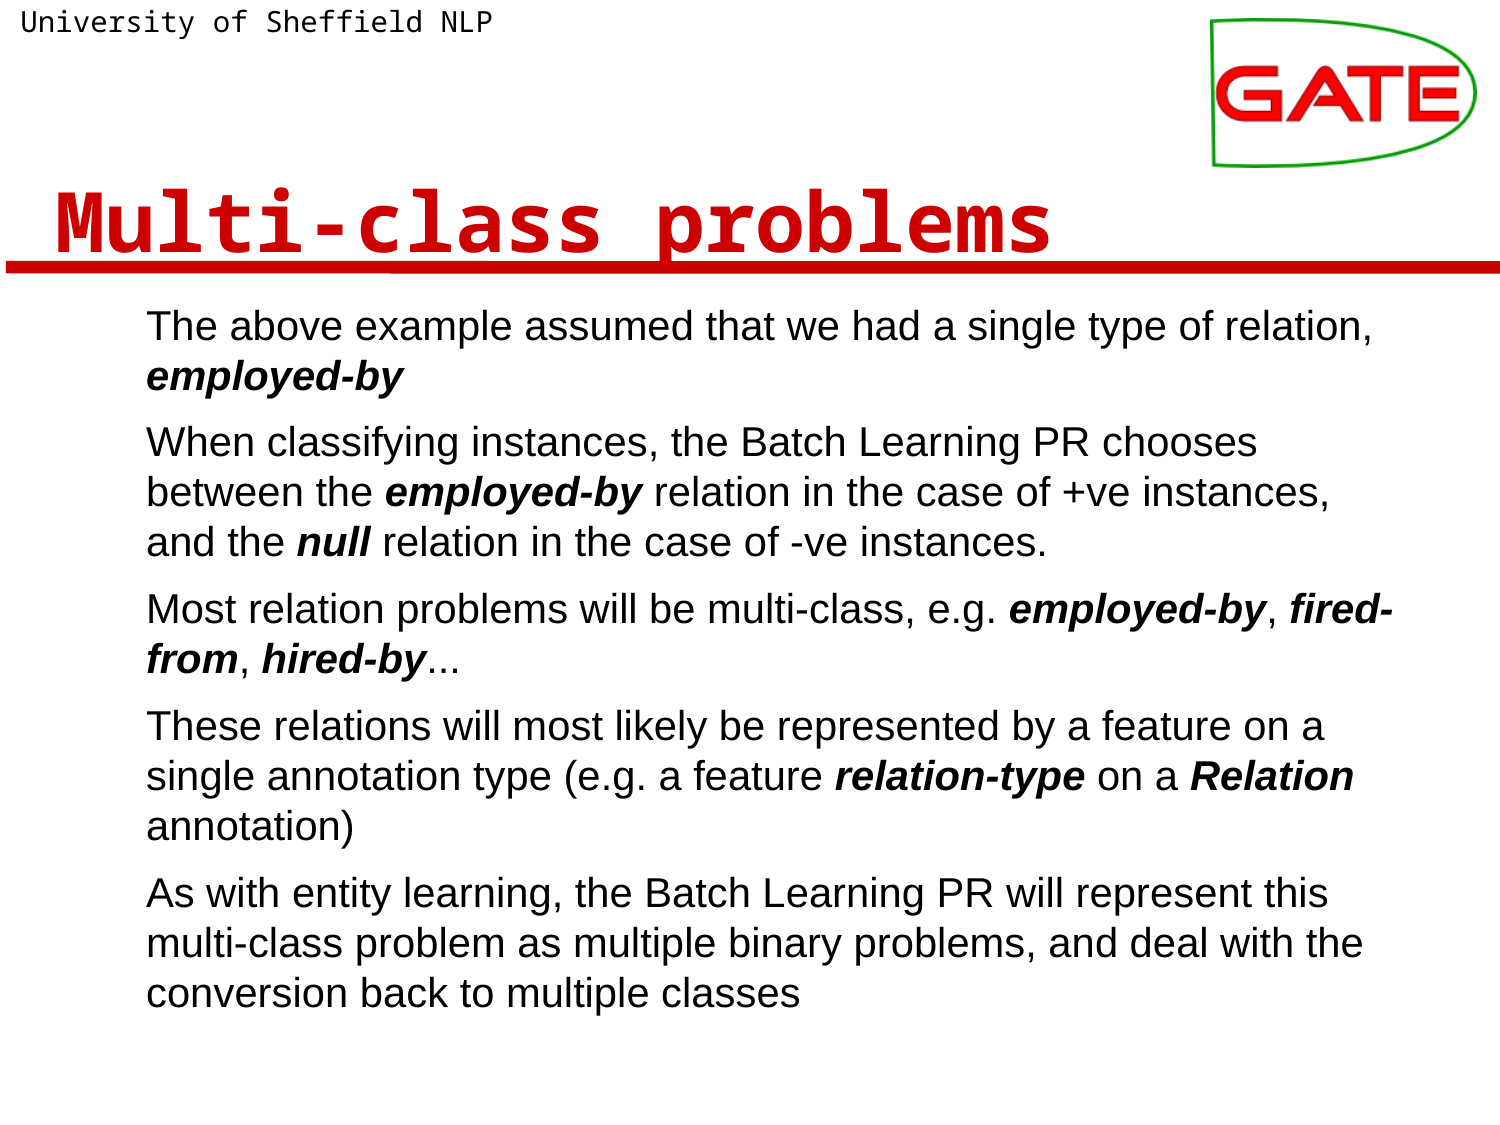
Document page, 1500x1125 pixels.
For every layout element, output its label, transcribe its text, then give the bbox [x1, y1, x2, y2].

list The above example assumed that we had a single type of relation, employed-by When classifying instances, the Batch Learning PR chooses between the employed-by relation in the case of +ve instances, and the null relation in the case of -ve instances. Most relation problems will be multi-class, e.g. employed-by, fired-from, hired-by... These relations will most likely be represented by a feature on a single annotation type (e.g. a feature relation-type on a Relation annotation) As with entity learning, the Batch Learning PR will represent this multi-class problem as multiple binary problems, and deal with the conversion back to multiple classes [75, 290, 1425, 1020]
title Multi-class problems [41, 30, 1391, 277]
picture [1210, 18, 1477, 168]
